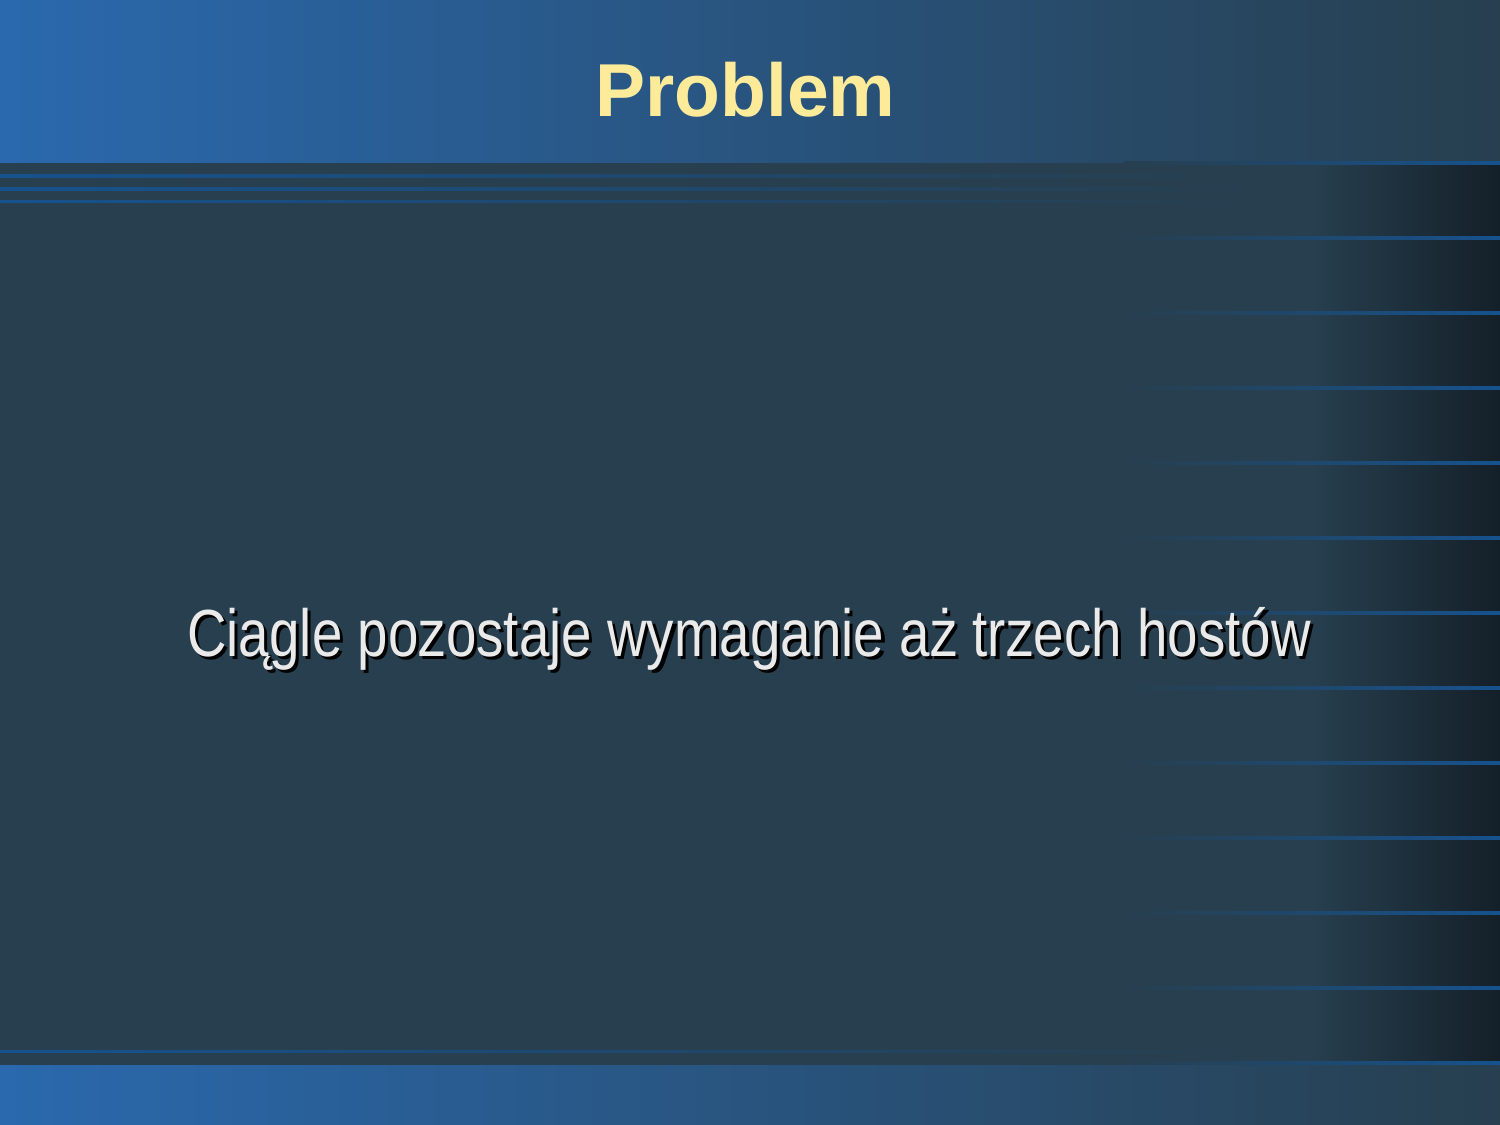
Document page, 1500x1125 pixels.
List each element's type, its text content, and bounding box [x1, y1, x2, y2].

title Problem [83, 24, 1409, 151]
subtitle Ciągle pozostaje wymaganie aż trzech hostów [112, 224, 1388, 1038]
